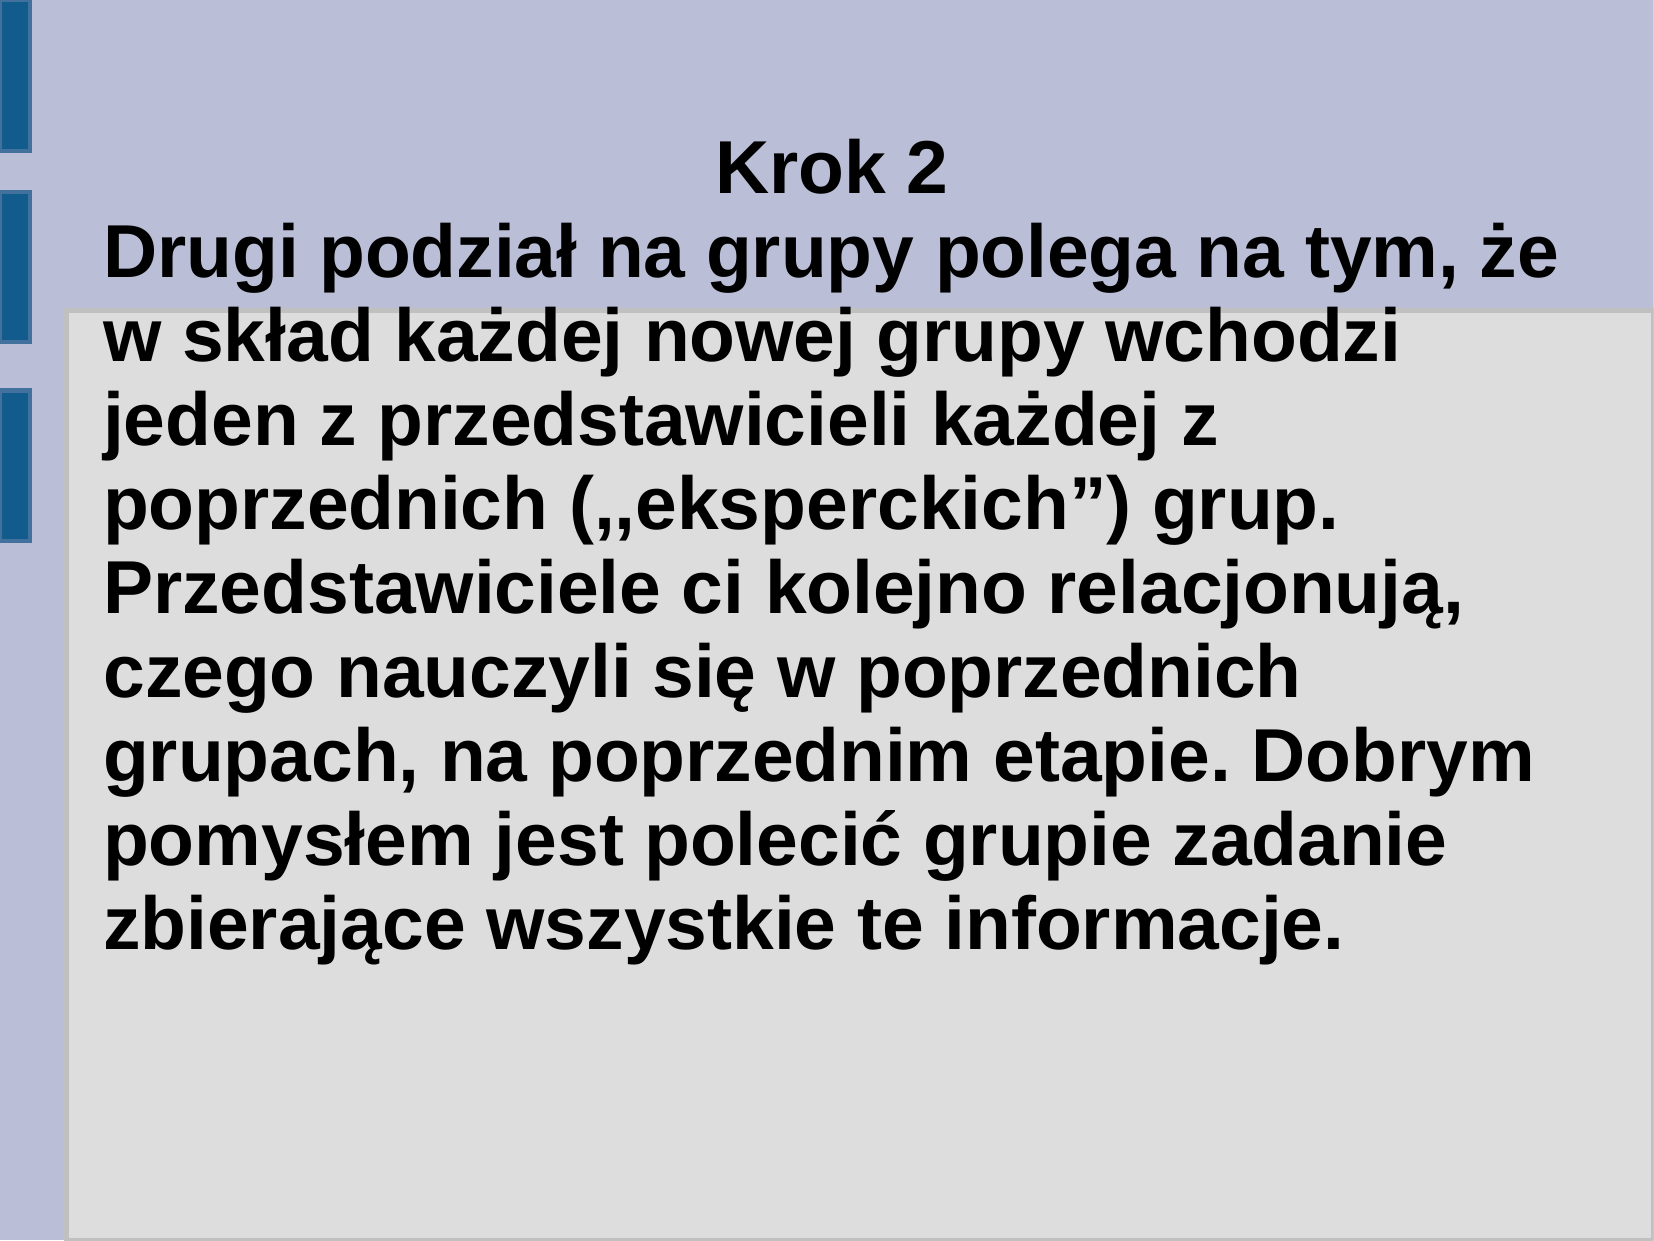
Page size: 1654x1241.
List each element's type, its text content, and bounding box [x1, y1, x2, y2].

text_box Krok 2 Drugi podział na grupy polega na tym, że w skład każdej nowej grupy wchodzi jeden z przedstawicieli każdej z poprzednich (,,eksperckich”) grup. Przedstawiciele ci kolejno relacjonują, czego nauczyli się w poprzednich grupach, na poprzednim etapie. Dobrym pomysłem jest polecić grupie zadanie zbierające wszystkie te informacje. [88, 118, 1595, 1004]
